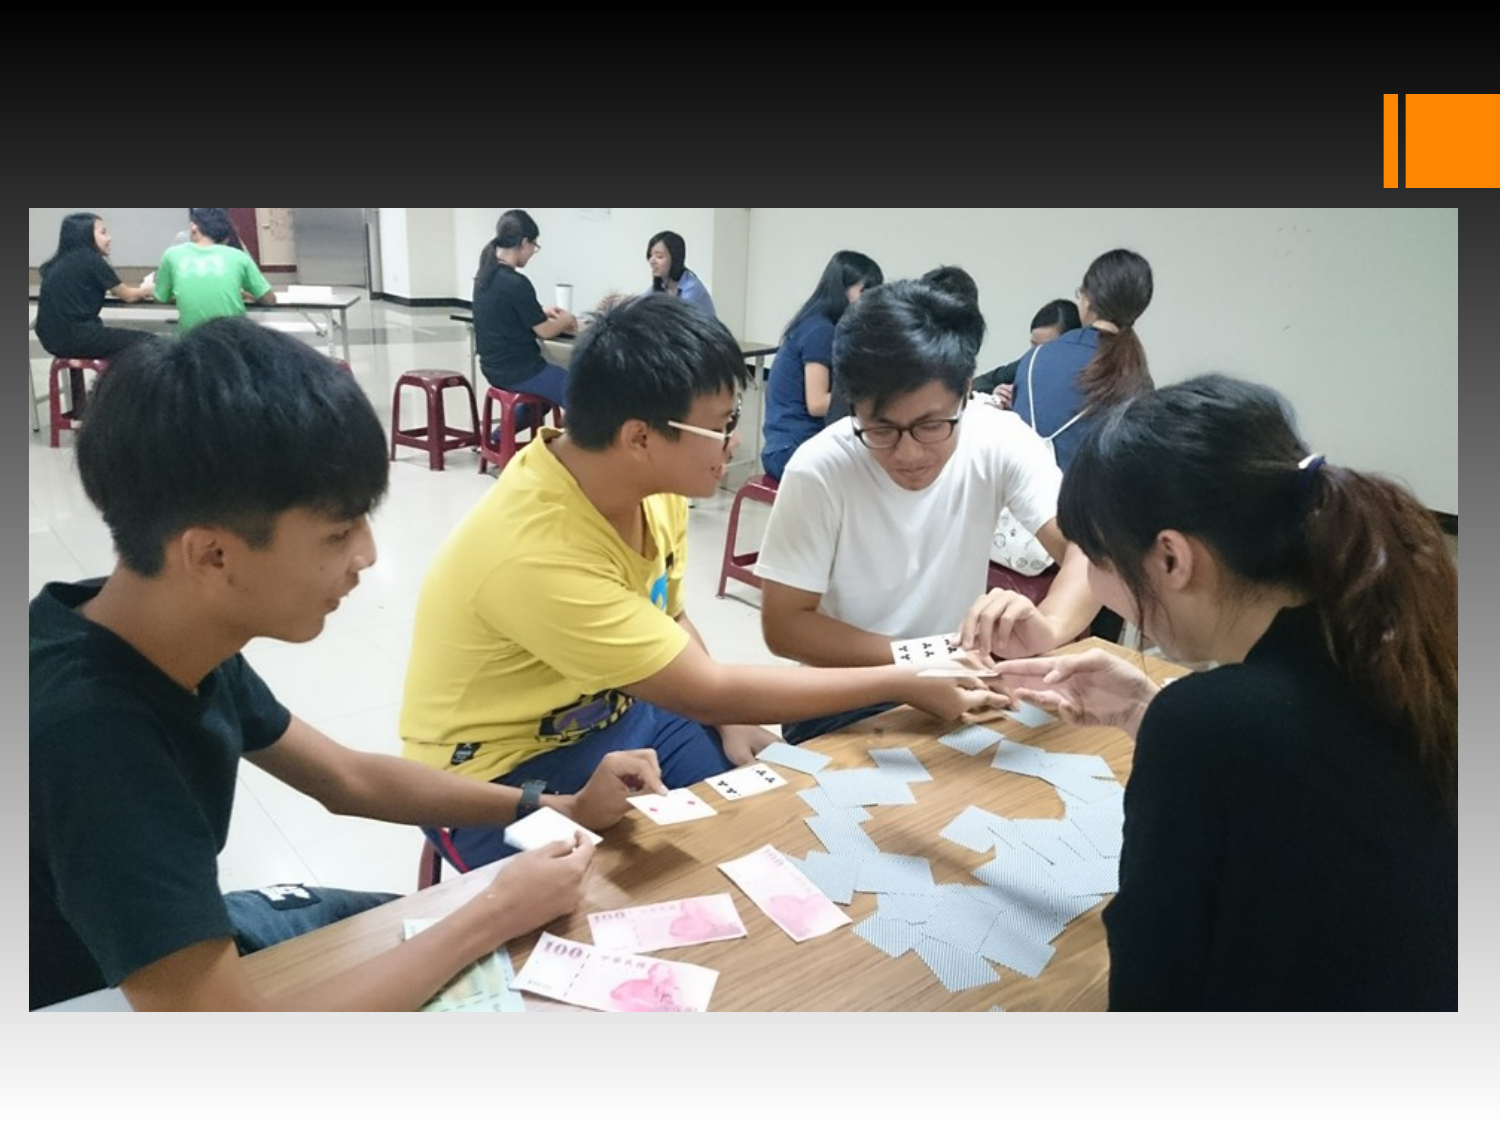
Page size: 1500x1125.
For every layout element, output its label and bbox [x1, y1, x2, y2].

picture [29, 208, 1458, 1012]
